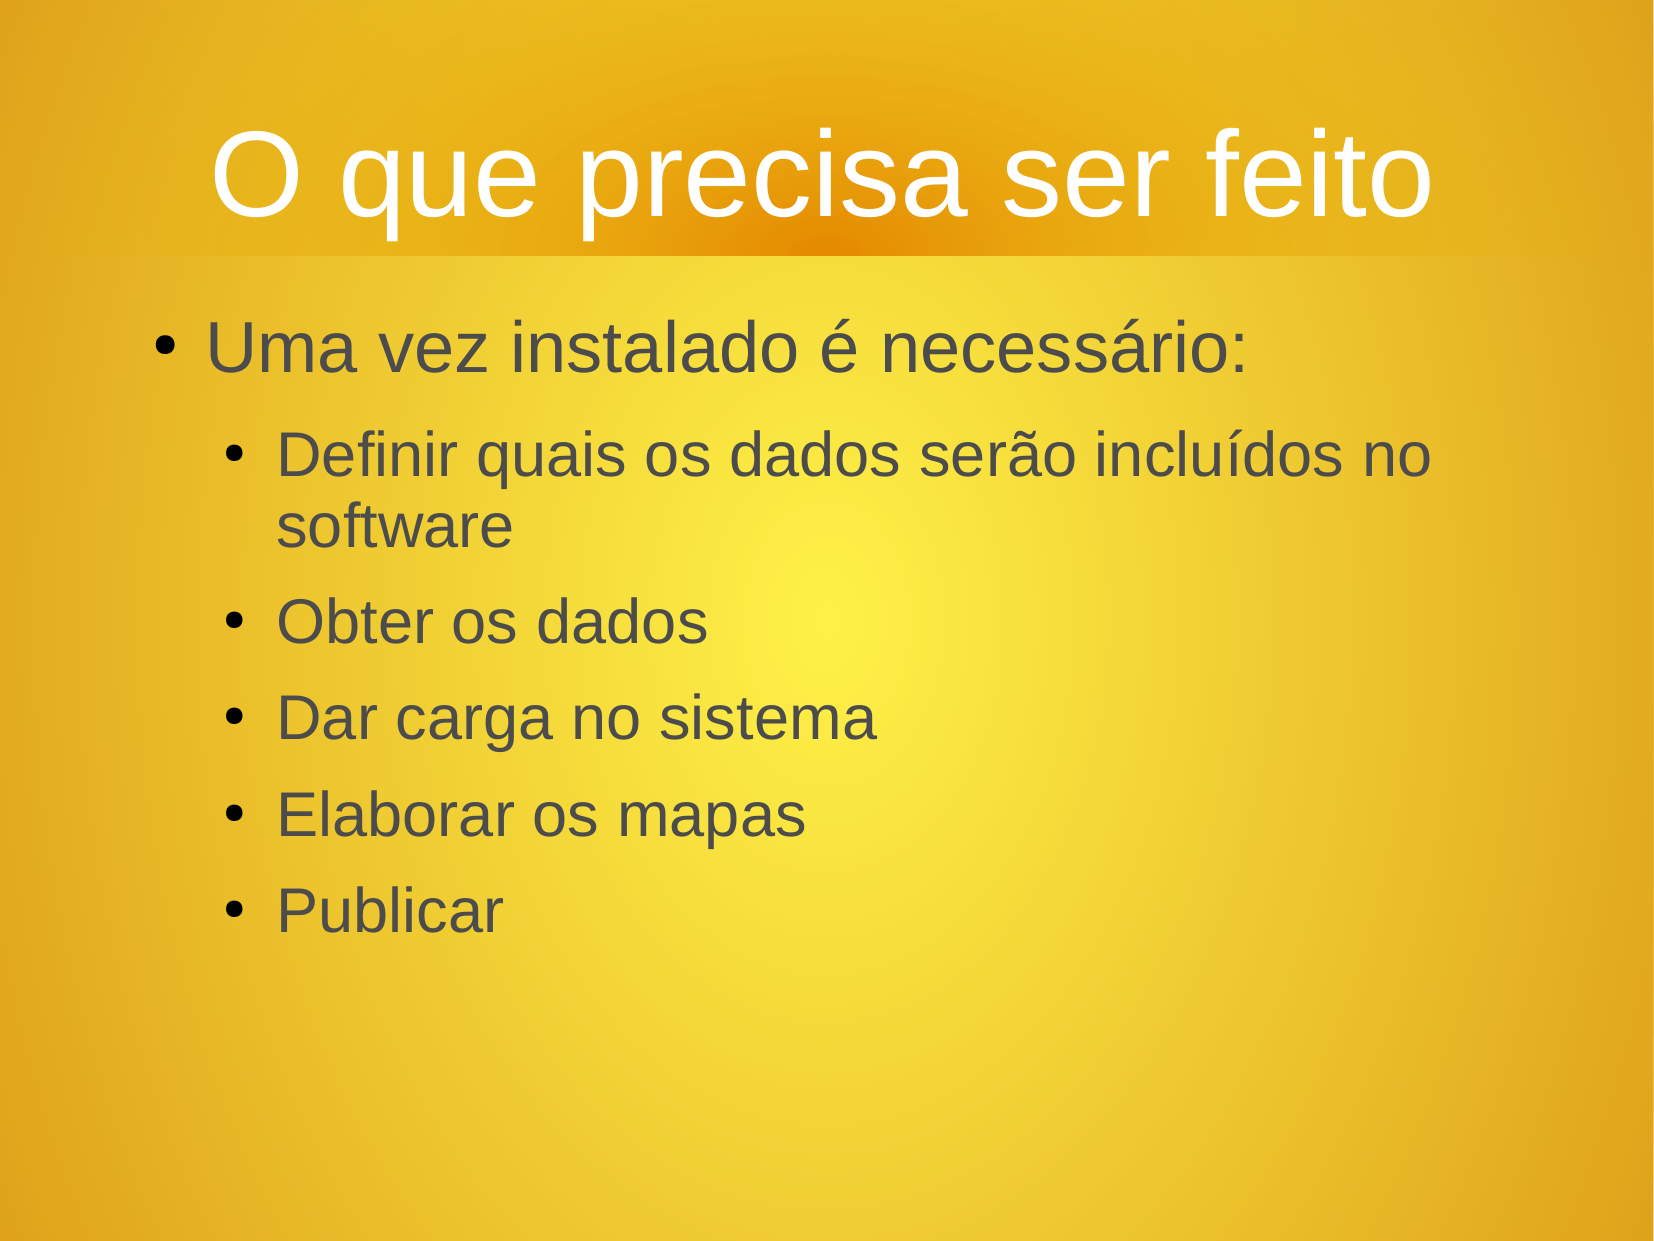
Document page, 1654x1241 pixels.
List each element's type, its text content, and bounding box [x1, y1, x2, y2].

list Uma vez instalado é necessário: Definir quais os dados serão incluídos no software Obter os dados Dar carga no sistema Elaborar os mapas Publicar [134, 306, 1519, 1170]
title O que precisa ser feito [78, 70, 1567, 278]
